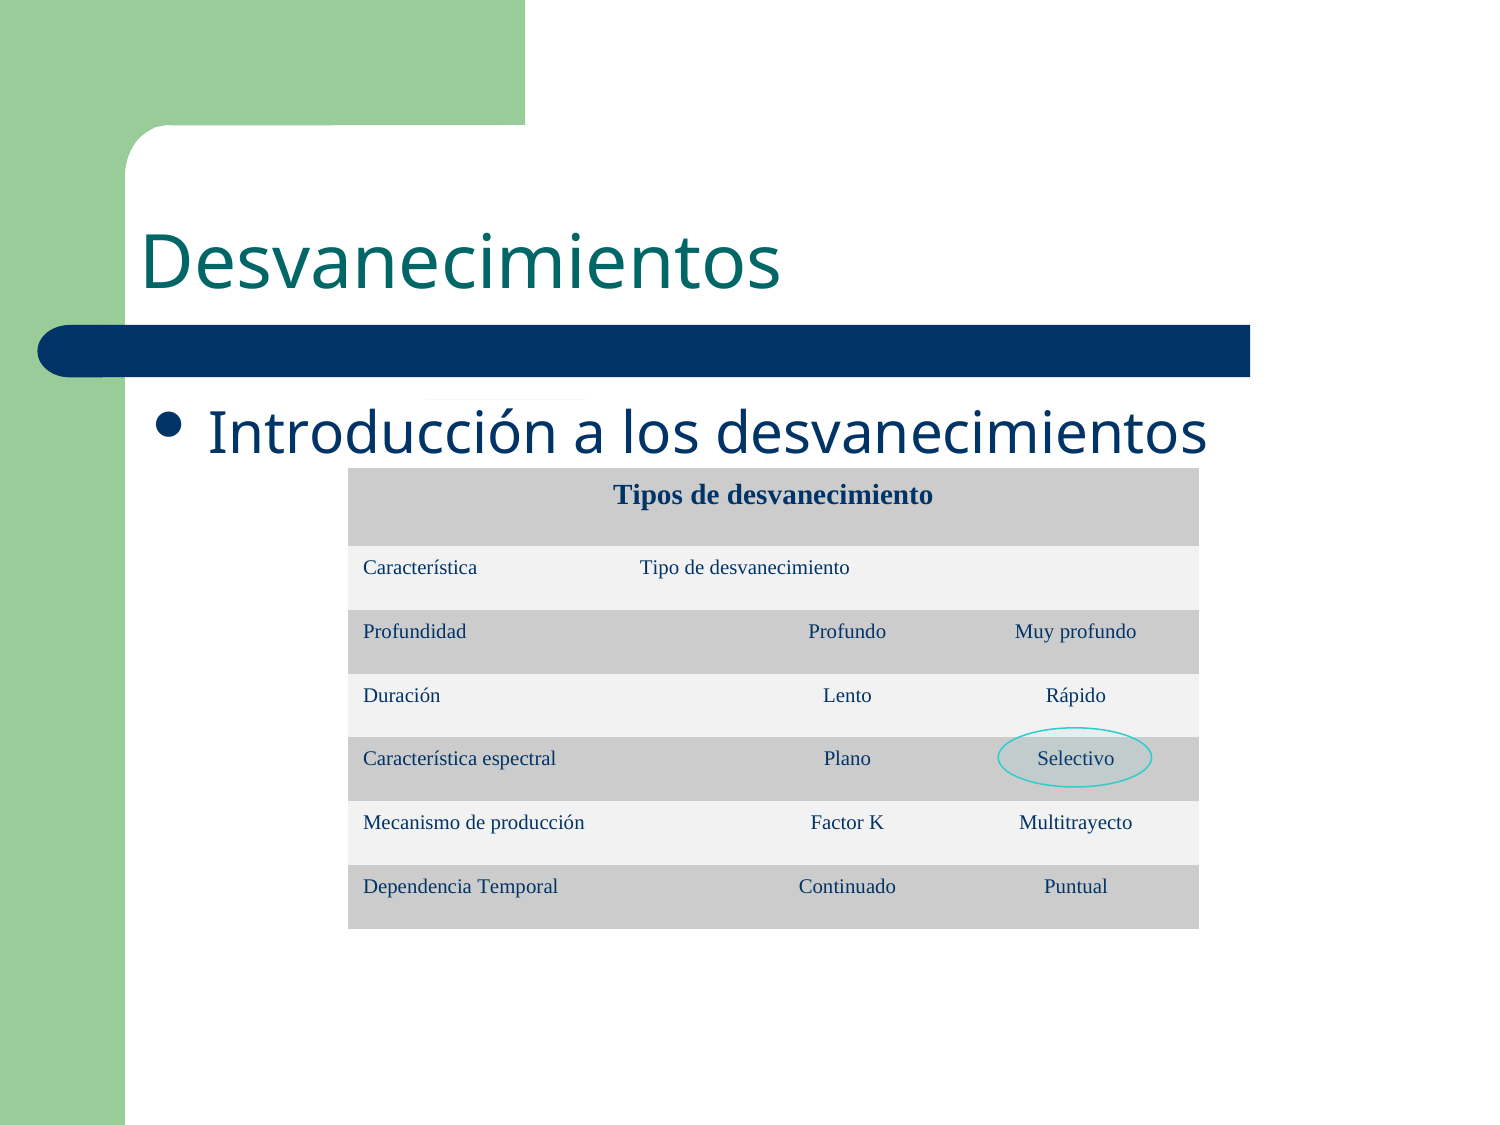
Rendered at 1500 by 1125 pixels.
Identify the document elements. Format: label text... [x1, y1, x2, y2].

table_cell Puntual [953, 865, 1199, 929]
table_cell Plano [742, 737, 953, 801]
table_cell Factor K [742, 801, 953, 865]
table_cell Lento [742, 674, 953, 737]
table_cell Profundidad [348, 610, 742, 674]
table_cell Rápido [953, 674, 1199, 737]
table_cell Característica espectral [348, 737, 742, 801]
text_box [998, 727, 1152, 787]
list Introducción a los desvanecimientos [137, 387, 1400, 999]
table_cell Multitrayecto [953, 801, 1199, 865]
table_cell Característica Tipo de desvanecimiento [348, 546, 1199, 610]
table_cell Mecanismo de producción [348, 801, 742, 865]
table_cell Muy profundo [953, 610, 1199, 674]
title Desvanecimientos [124, 124, 1425, 313]
table_cell Dependencia Temporal [348, 865, 742, 929]
table_cell Profundo [742, 610, 953, 674]
table_cell Selectivo [953, 737, 1199, 801]
table_cell Continuado [742, 865, 953, 929]
table_cell Duración [348, 674, 742, 737]
table_header Tipos de desvanecimiento [348, 468, 1199, 546]
